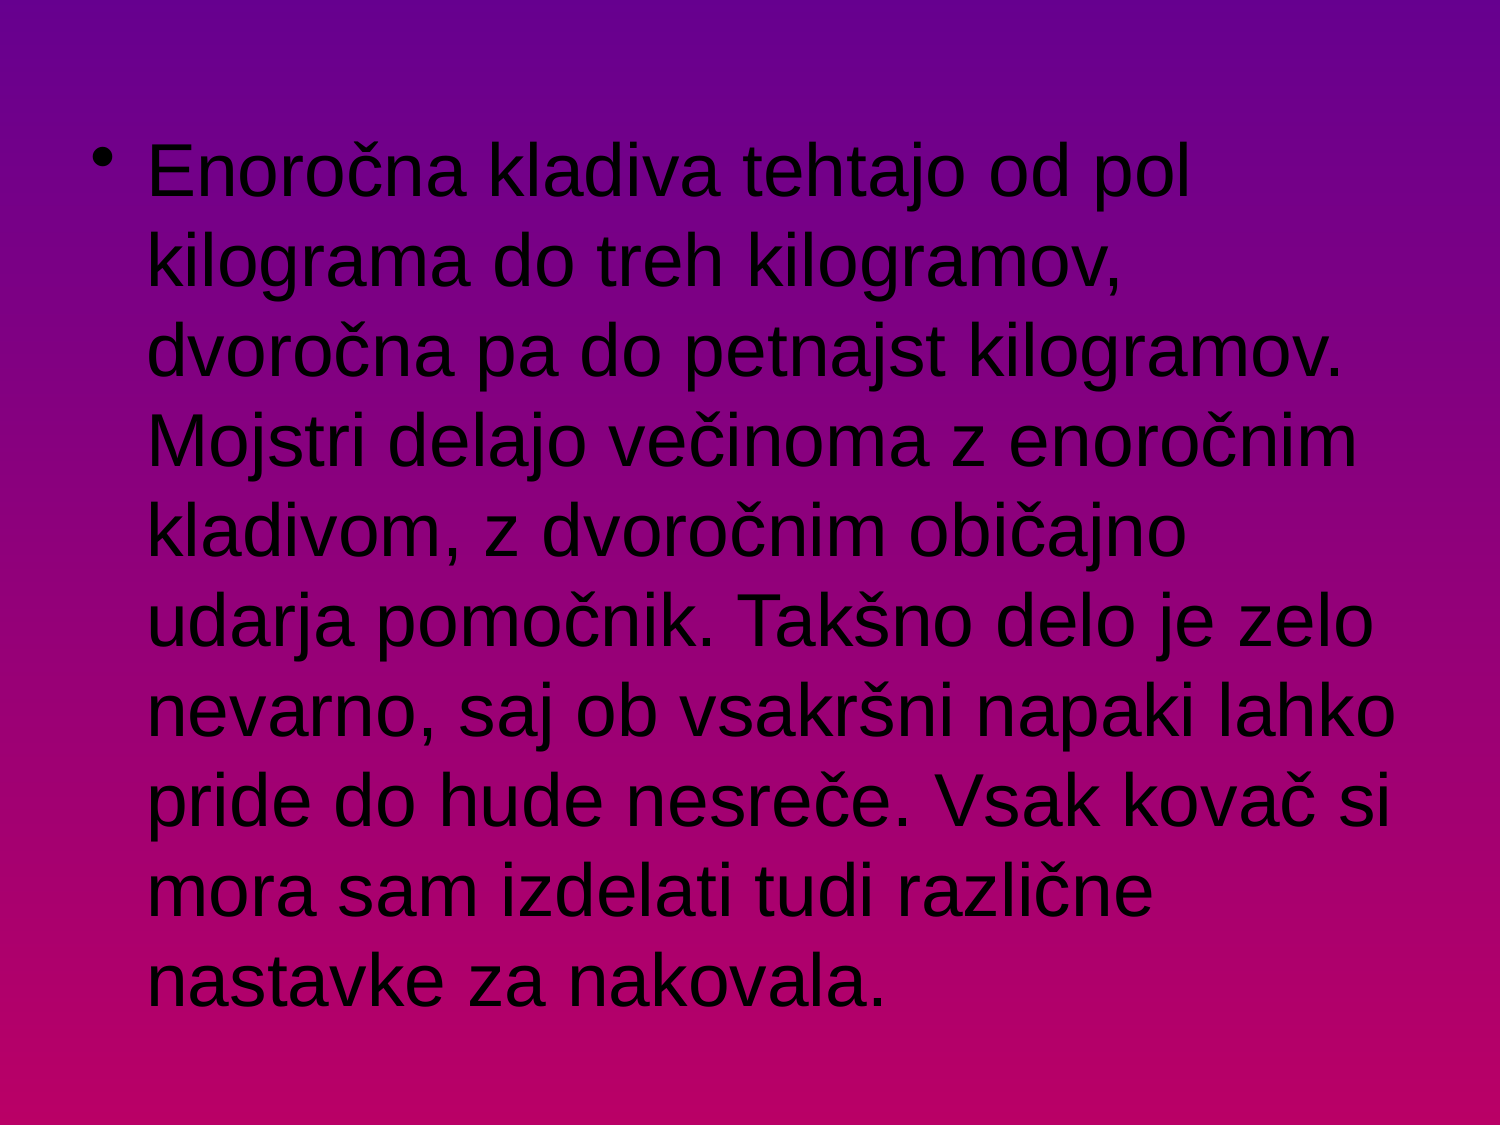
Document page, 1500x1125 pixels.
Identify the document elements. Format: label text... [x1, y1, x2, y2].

list Enoročna kladiva tehtajo od pol kilograma do treh kilogramov, dvoročna pa do petnajst kilogramov. Mojstri delajo večinoma z enoročnim kladivom, z dvoročnim običajno udarja pomočnik. Takšno delo je zelo nevarno, saj ob vsakršni napaki lahko pride do hude nesreče. Vsak kovač si mora sam izdelati tudi različne nastavke za nakovala. [75, 113, 1425, 1024]
